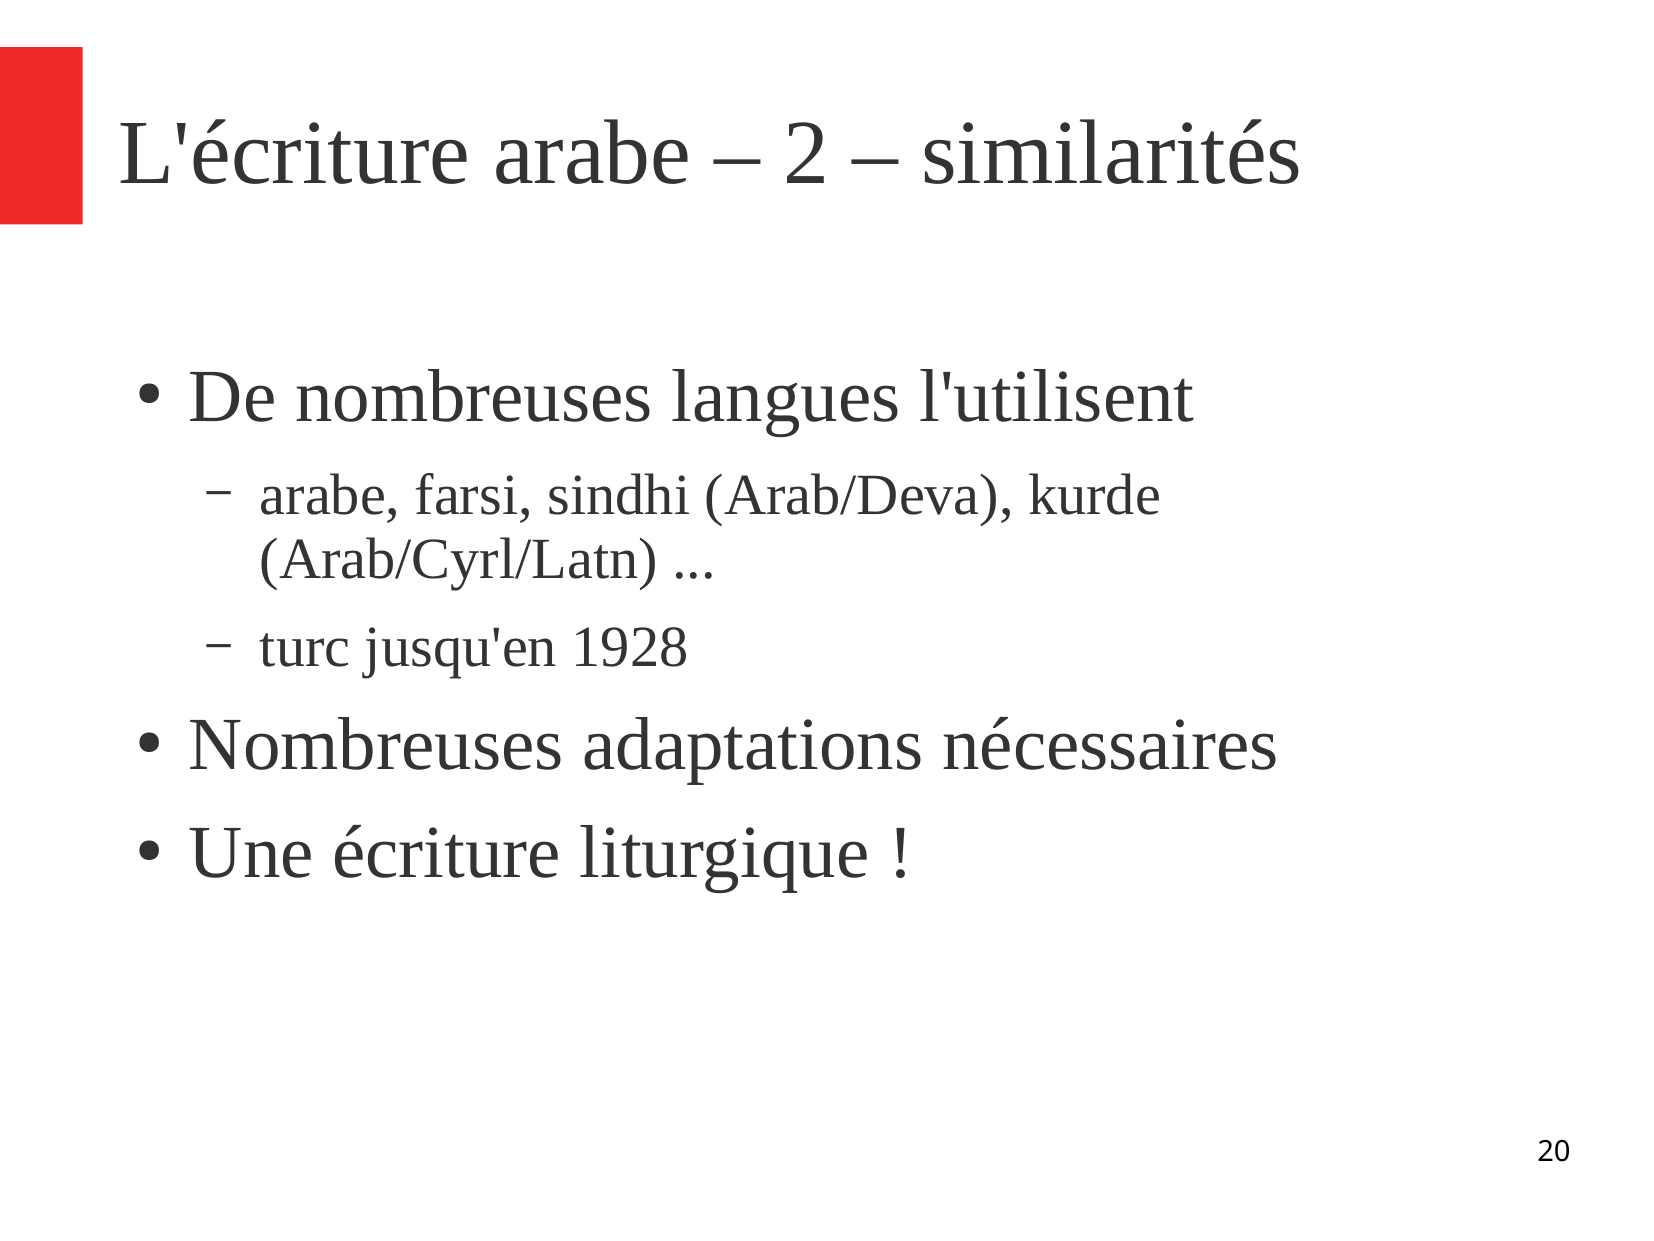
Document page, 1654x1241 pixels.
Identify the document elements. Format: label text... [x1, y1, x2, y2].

list De nombreuses langues l'utilisent arabe, farsi, sindhi (Arab/Deva), kurde (Arab/Cyrl/Latn) ... turc jusqu'en 1928 Nombreuses adaptations nécessaires Une écriture liturgique ! [118, 354, 1536, 1074]
title L'écriture arabe – 2 – similarités [118, 49, 1571, 257]
